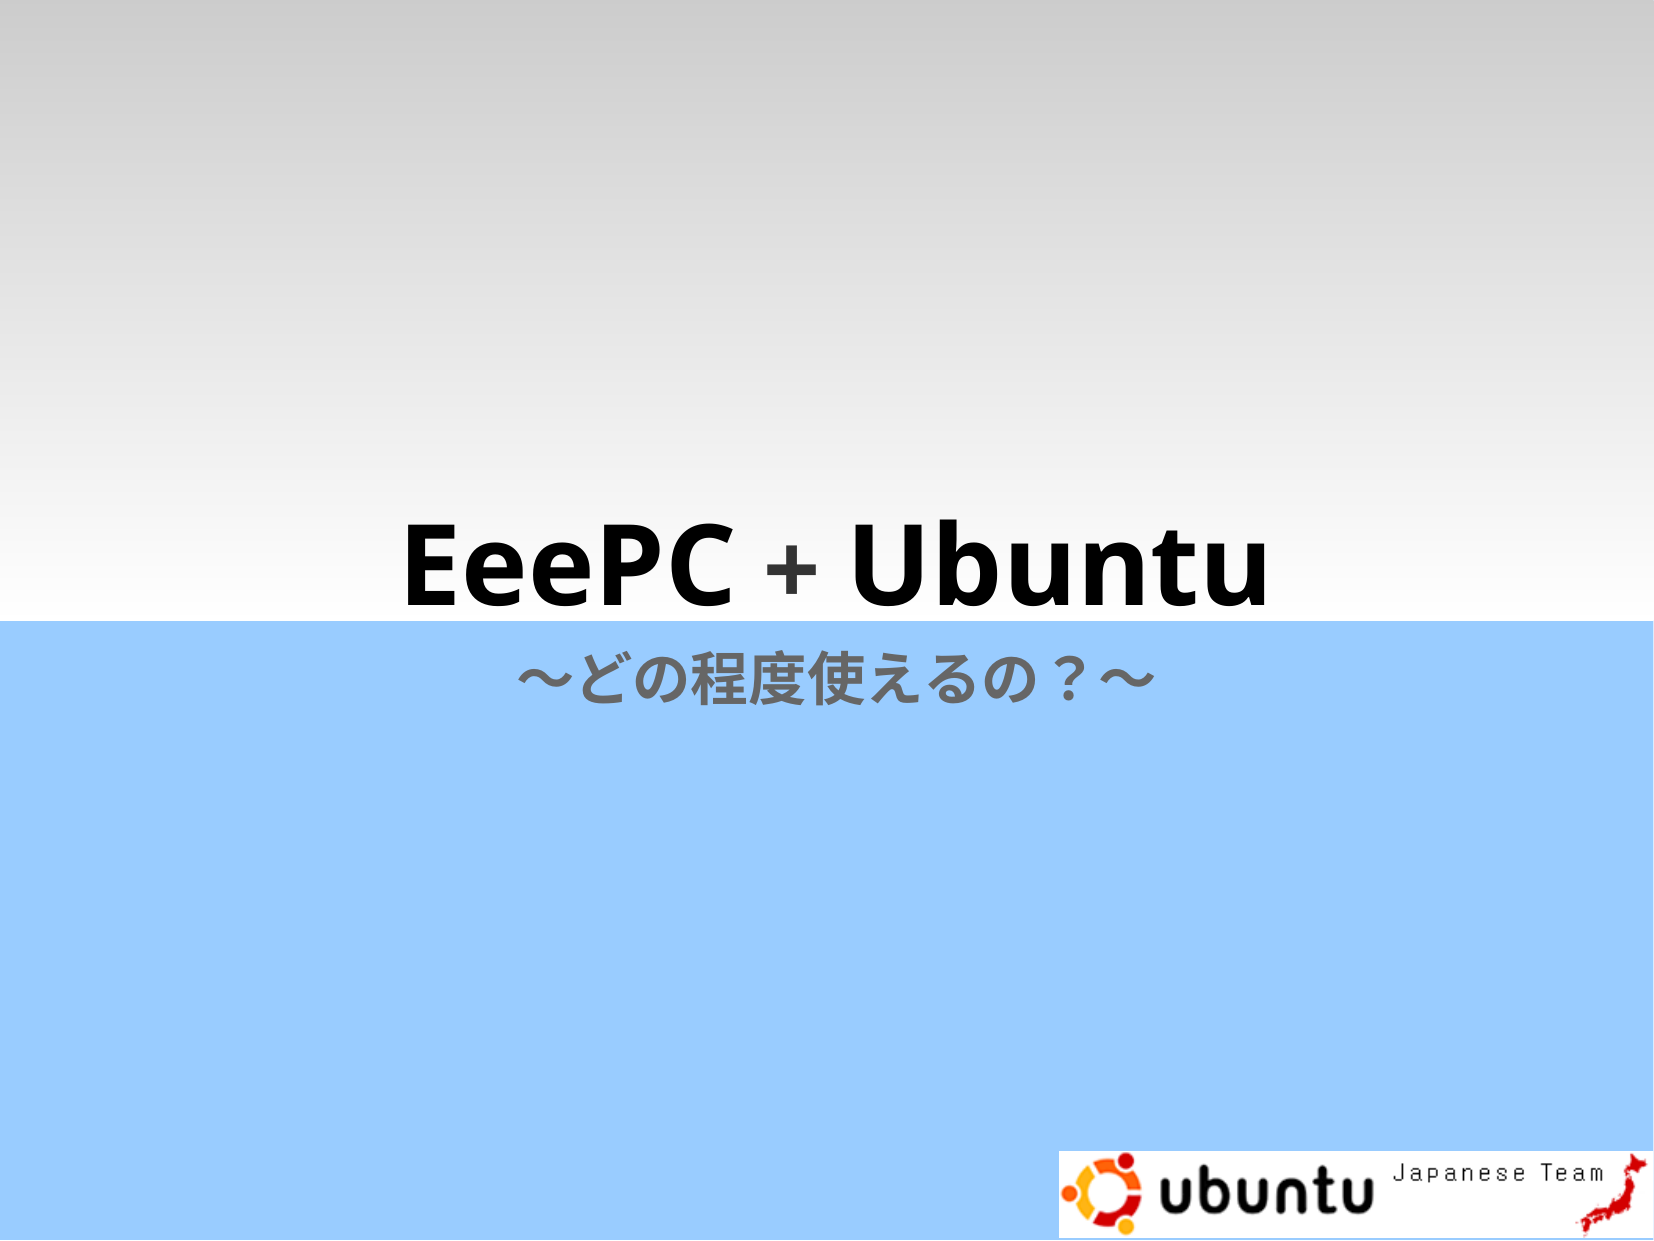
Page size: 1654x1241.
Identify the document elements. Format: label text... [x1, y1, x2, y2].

text_box EeePC + Ubuntu 〜どの程度使えるの？〜 [255, 485, 1418, 745]
picture [1059, 1151, 1654, 1238]
